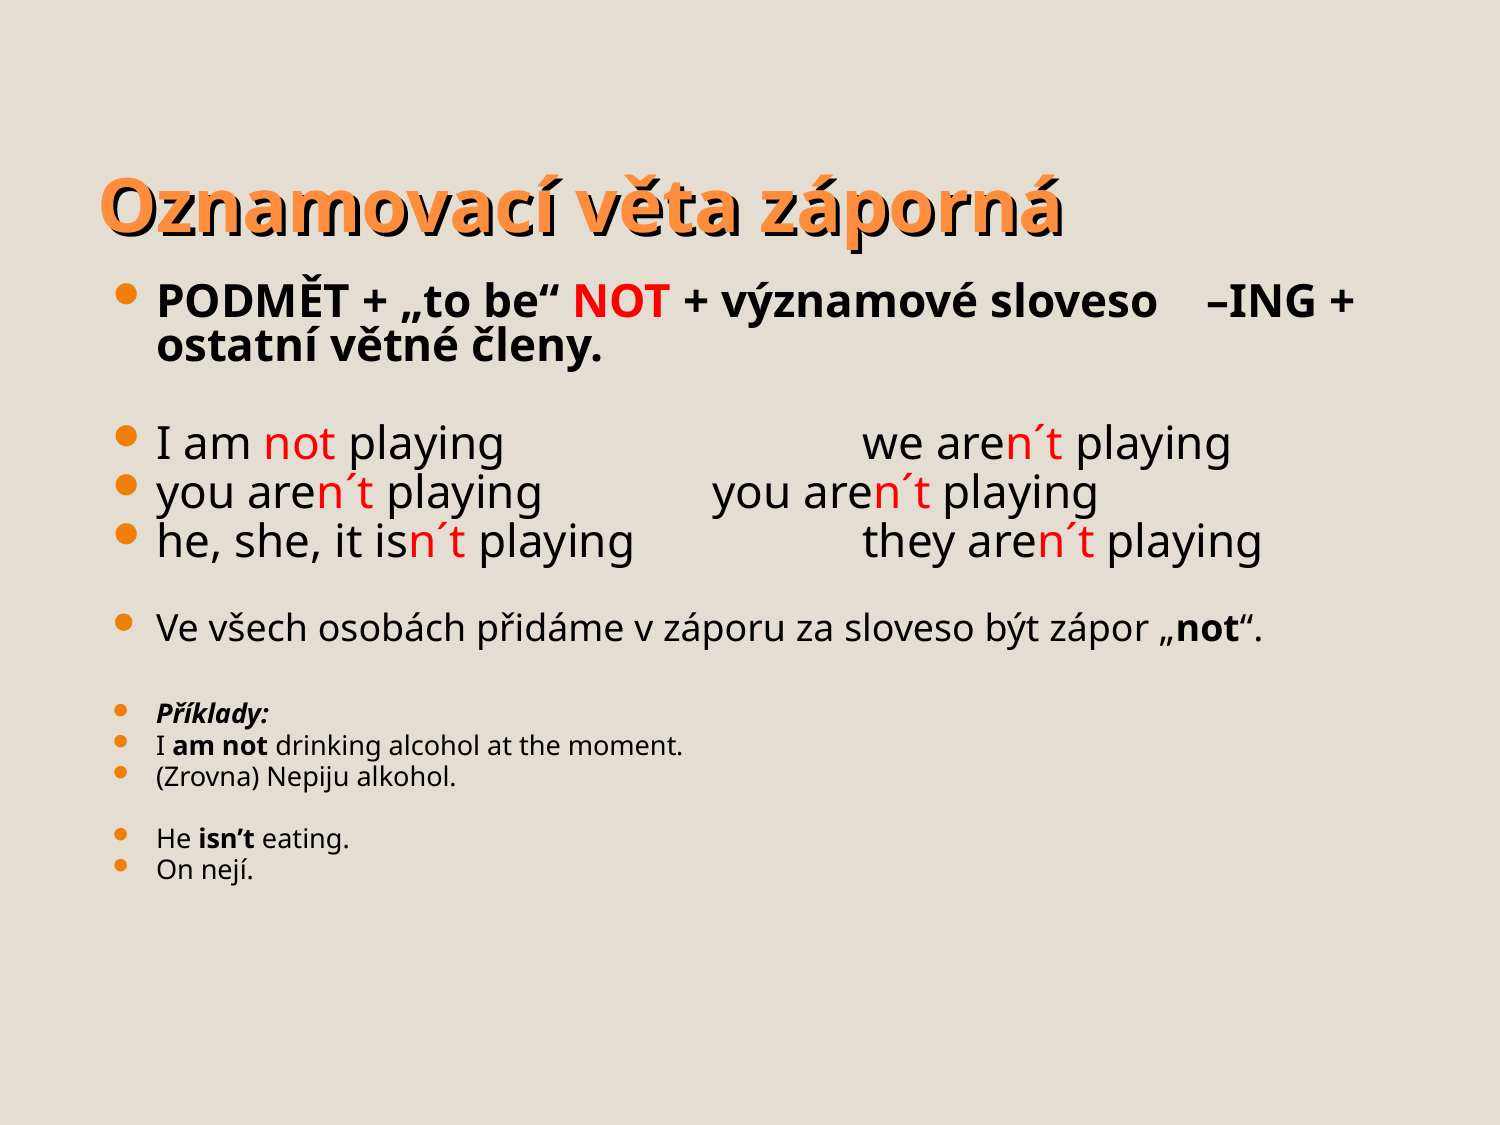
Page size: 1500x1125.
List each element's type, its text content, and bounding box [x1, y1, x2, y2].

list PODMĚT + „to be“ NOT + významové sloveso –ING + ostatní větné členy. I am not playing we aren´t playing you aren´t playing you aren´t playing he, she, it isn´t playing they aren´t playing Ve všech osobách přidáme v záporu za sloveso být zápor „not“. Příklady: I am not drinking alcohol at the moment. (Zrovna) Nepiju alkohol. He isn’t eating. On nejí. [82, 267, 1426, 991]
title Oznamovací věta záporná [82, 82, 1426, 256]
